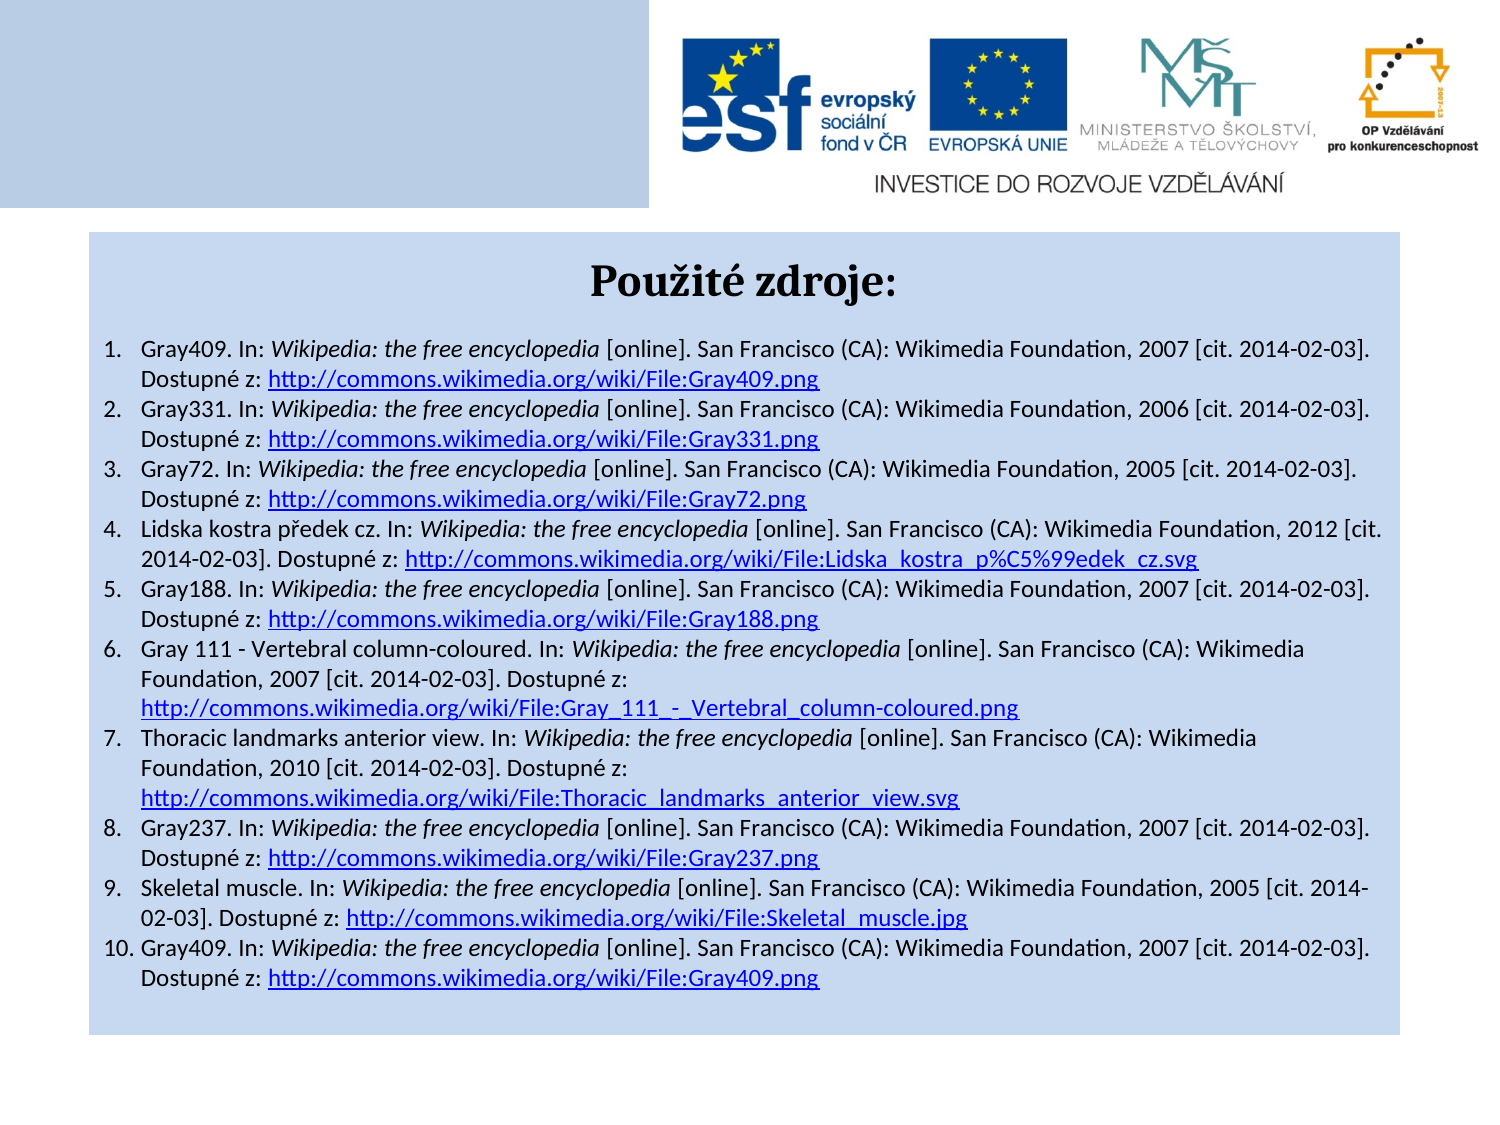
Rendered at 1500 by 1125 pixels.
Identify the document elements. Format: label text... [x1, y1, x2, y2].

table_cell Gray409. In: Wikipedia: the free encyclopedia [online]. San Francisco (CA): Wikimedia Foundation, 2007 [cit. 2014-02-03]. Dostupné z: http://commons.wikimedia.org/wiki/File:Gray409.png Gray331. In: Wikipedia: the free encyclopedia [online]. San Francisco (CA): Wikimedia Foundation, 2006 [cit. 2014-02-03]. Dostupné z: http://commons.wikimedia.org/wiki/File:Gray331.png Gray72. In: Wikipedia: the free encyclopedia [online]. San Francisco (CA): Wikimedia Foundation, 2005 [cit. 2014-02-03]. Dostupné z: http://commons.wikimedia.org/wiki/File:Gray72.png Lidska kostra předek cz. In: Wikipedia: the free encyclopedia [online]. San Francisco (CA): Wikimedia Foundation, 2012 [cit. 2014-02-03]. Dostupné z: http://commons.wikimedia.org/wiki/File:Lidska_kostra_p%C5%99edek_cz.svg Gray188. In: Wikipedia: the free encyclopedia [online]. San Francisco (CA): Wikimedia Foundation, 2007 [cit. 2014-02-03]. Dostupné z: http://commons.wikimedia.org/wiki/File:Gray188.png Gray 111 - Vertebral column-coloured. In: Wikipedia: the free encyclopedia [online]. San Francisco (CA): Wikimedia Foundation, 2007 [cit. 2014-02-03]. Dostupné z: http://commons.wikimedia.org/wiki/File:Gray_111_-_Vertebral_column-coloured.png Thoracic landmarks anterior view. In: Wikipedia: the free encyclopedia [online]. San Francisco (CA): Wikimedia Foundation, 2010 [cit. 2014-02-03]. Dostupné z: http://commons.wikimedia.org/wiki/File:Thoracic_landmarks_anterior_view.svg Gray237. In: Wikipedia: the free encyclopedia [online]. San Francisco (CA): Wikimedia Foundation, 2007 [cit. 2014-02-03]. Dostupné z: http://commons.wikimedia.org/wiki/File:Gray237.png Skeletal muscle. In: Wikipedia: the free encyclopedia [online]. San Francisco (CA): Wikimedia Foundation, 2005 [cit. 2014-02-03]. Dostupné z: http://commons.wikimedia.org/wiki/File:Skeletal_muscle.jpg Gray409. In: Wikipedia: the free encyclopedia [online]. San Francisco (CA): Wikimedia Foundation, 2007 [cit. 2014-02-03]. Dostupné z: http://commons.wikimedia.org/wiki/File:Gray409.png [89, 325, 1400, 1035]
text_box [0, 0, 649, 208]
picture [649, 0, 1500, 218]
table_header Použité zdroje: [89, 232, 1400, 325]
